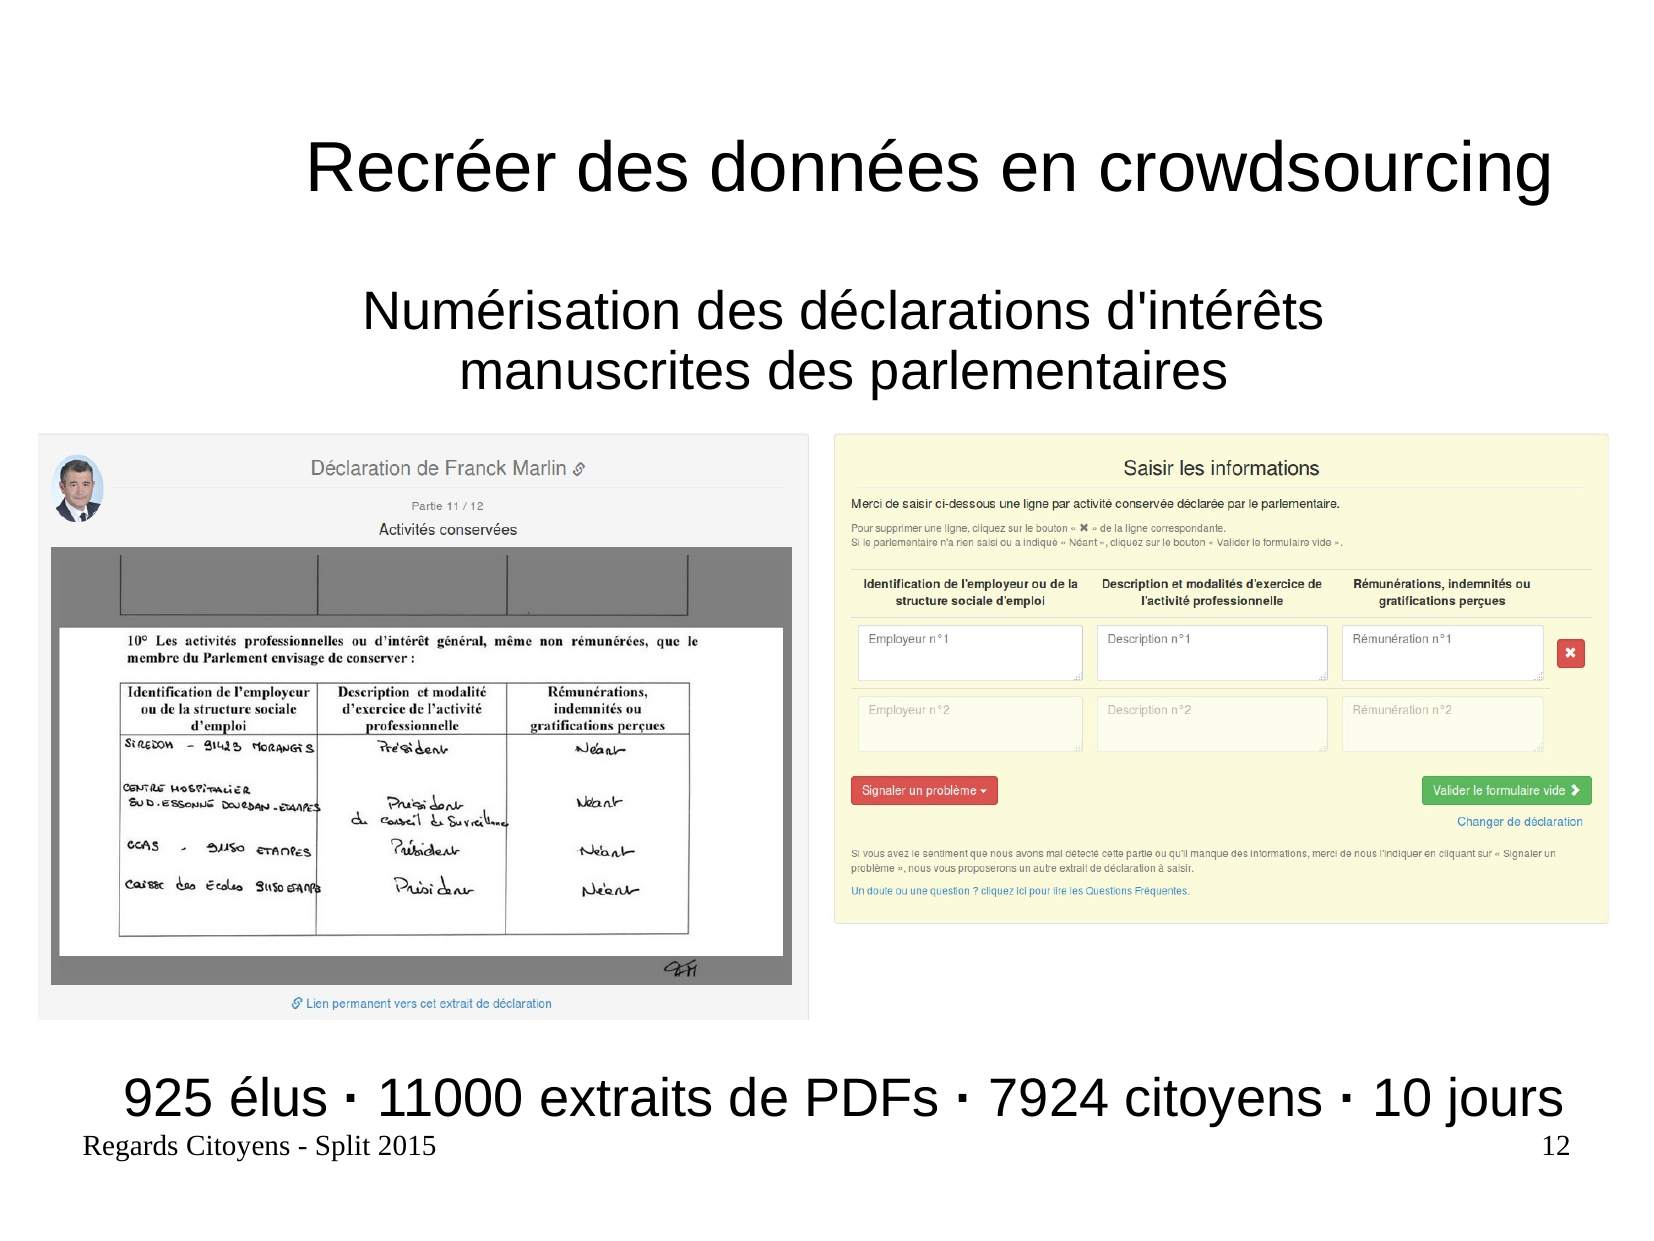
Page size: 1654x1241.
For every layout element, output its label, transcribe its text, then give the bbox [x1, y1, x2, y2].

picture [38, 423, 1614, 1020]
title Recréer des données en crowdsourcing [212, 70, 1648, 264]
text_box Numérisation des déclarations d'intérêts manuscrites des parlementaires 925 élus · 11000 extraits de PDFs · 7924 citoyens · 10 jours [0, 272, 1654, 1136]
